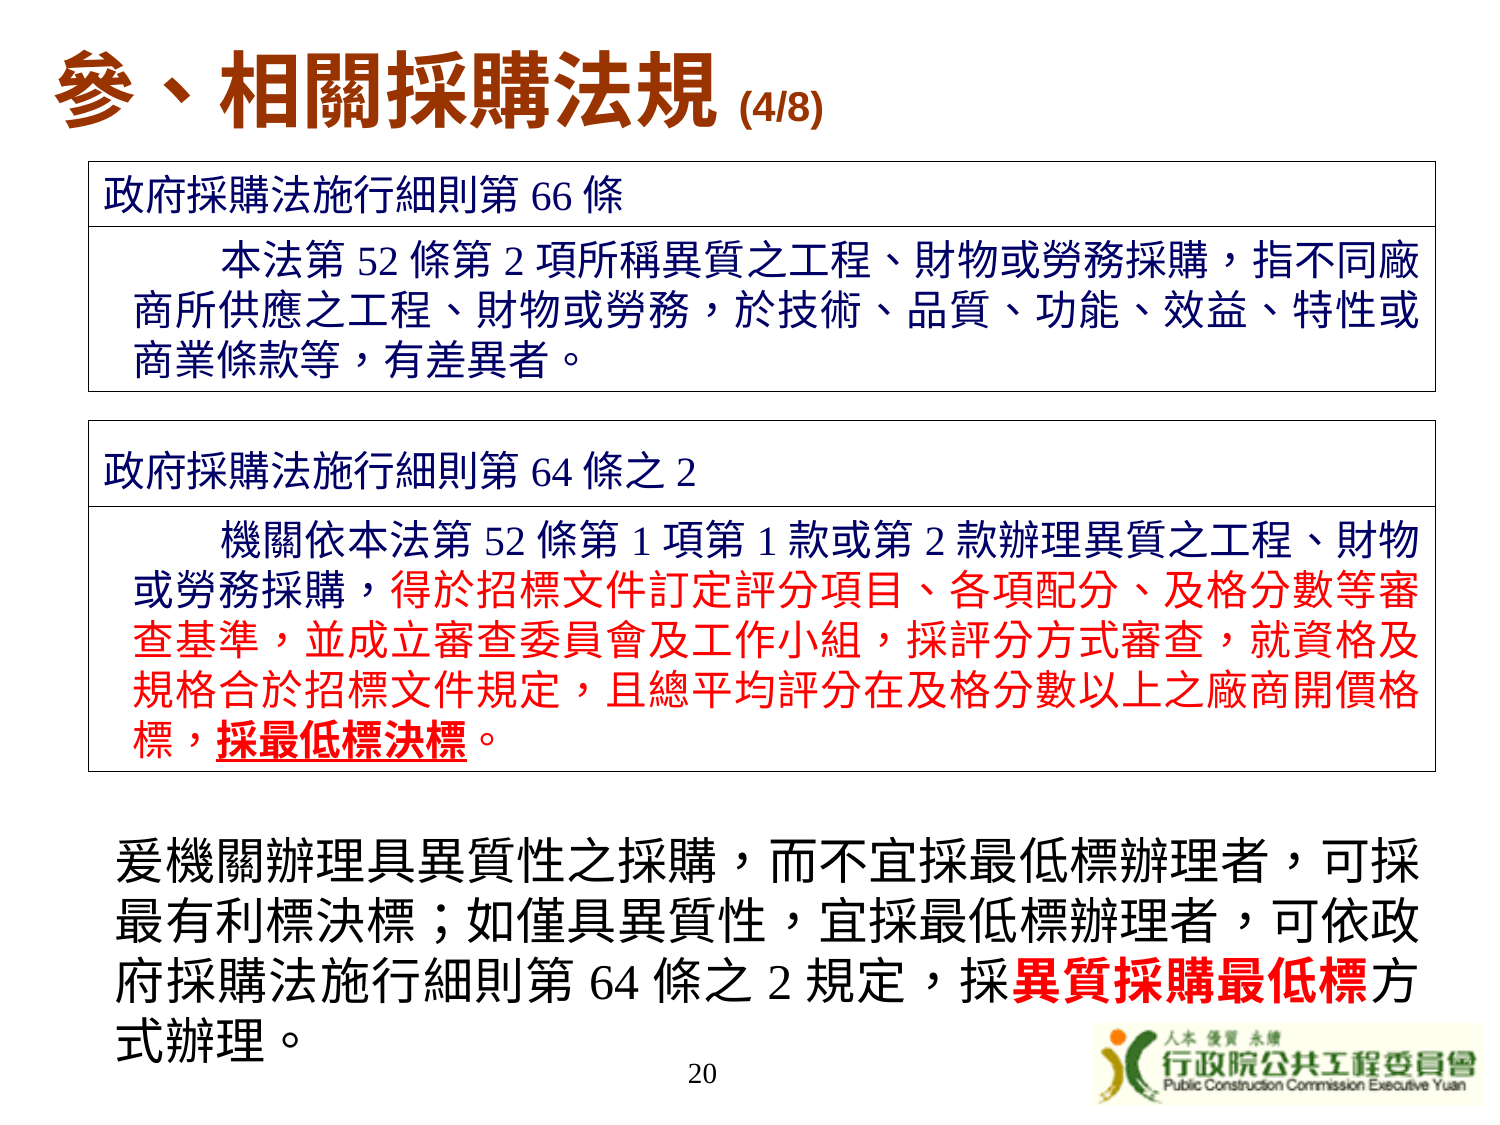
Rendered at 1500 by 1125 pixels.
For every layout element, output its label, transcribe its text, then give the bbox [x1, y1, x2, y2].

picture [1092, 1023, 1483, 1106]
table_cell 機關依本法第52條第1項第1款或第2款辦理異質之工程、財物或勞務採購，得於招標文件訂定評分項目、各項配分、及格分數等審查基準，並成立審查委員會及工作小組，採評分方式審查，就資格及規格合於招標文件規定，且總平均評分在及格分數以上之廠商開價格標，採最低標決標。 [89, 507, 1435, 771]
table_header 政府採購法施行細則第64條之2 [89, 421, 1435, 506]
table_cell 本法第52條第2項所稱異質之工程、財物或勞務採購，指不同廠商所供應之工程、財物或勞務，於技術、品質、功能、效益、特性或商業條款等，有差異者。 [89, 227, 1435, 391]
text_box <編號> [643, 1078, 762, 1098]
text_box 爰機關辦理具異質性之採購，而不宜採最低標辦理者，可採最有利標決標；如僅具異質性，宜採最低標辦理者，可依政府採購法施行細則第64條之2規定，採異質採購最低標方式辦理。 [100, 822, 1436, 1078]
table_header 政府採購法施行細則第66條 [89, 162, 1435, 226]
title 參、相關採購法規(4/8) [37, 25, 1461, 152]
